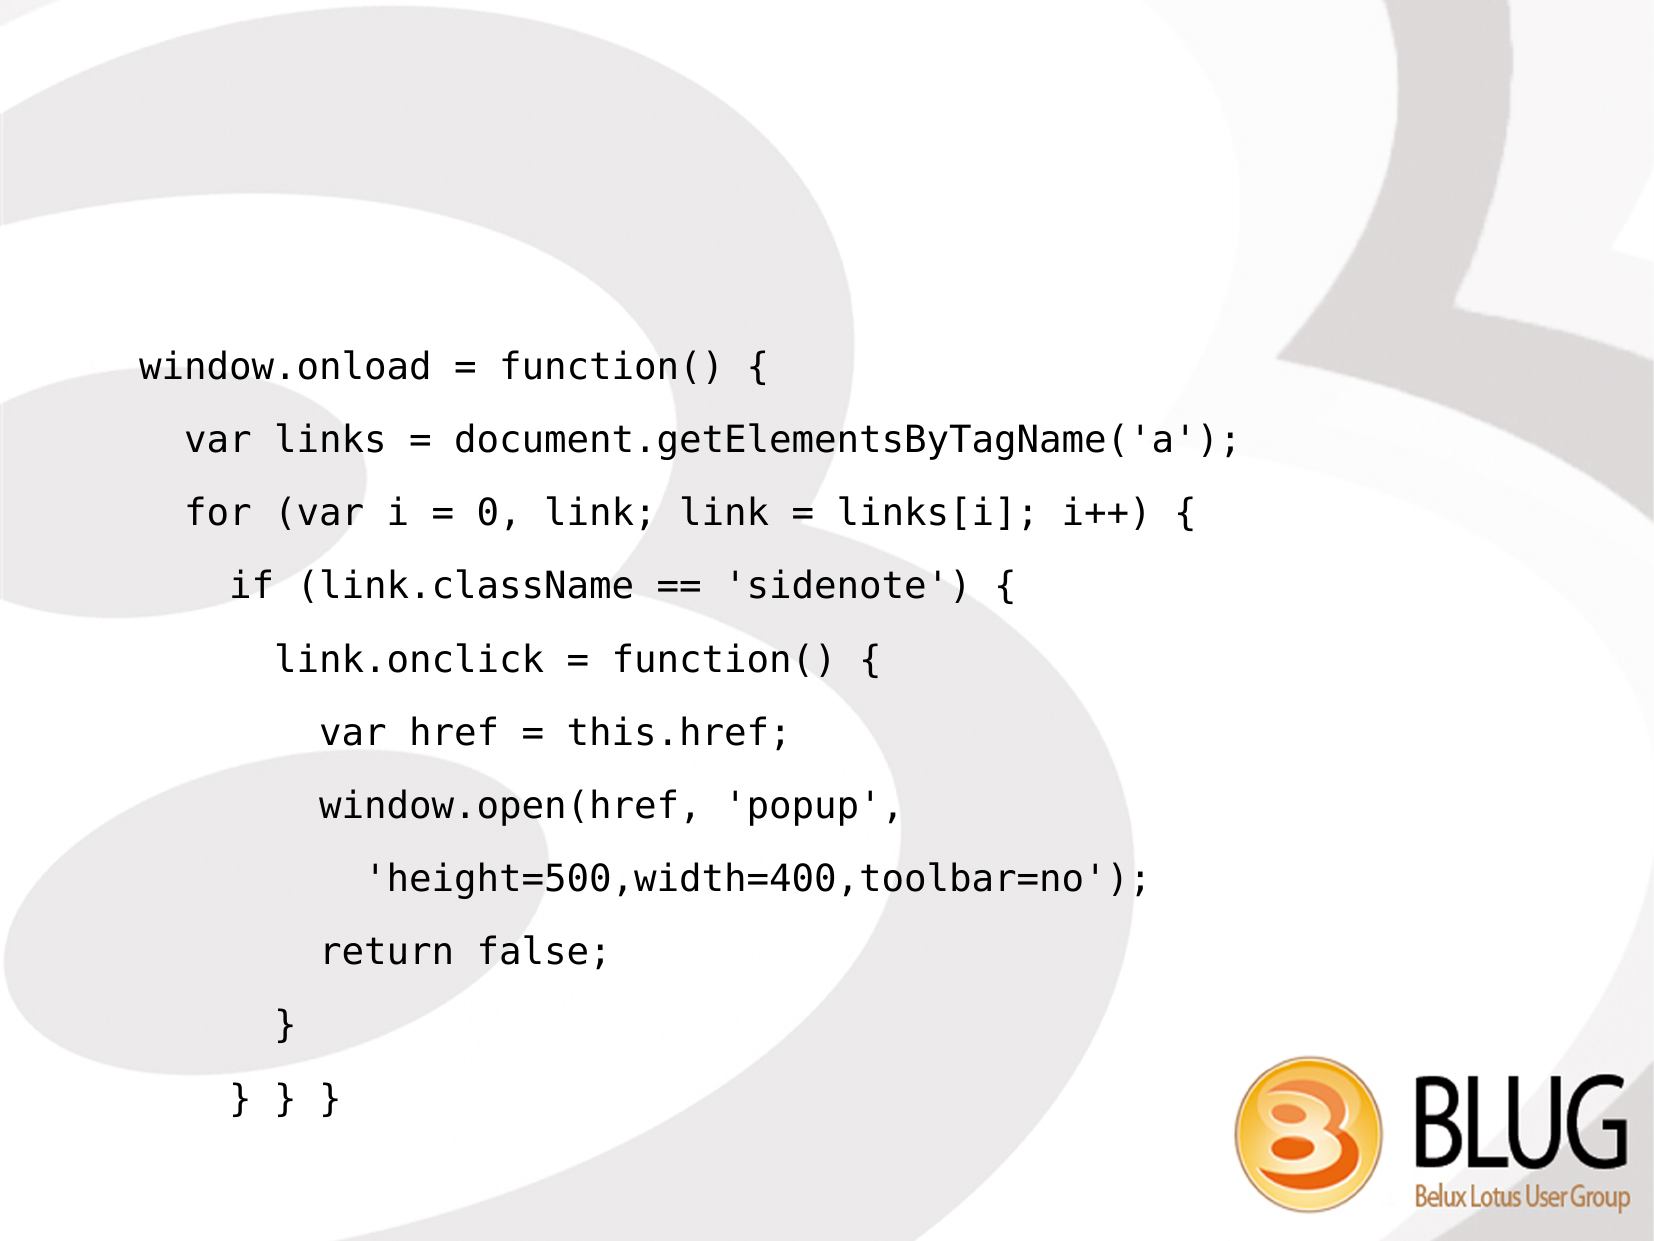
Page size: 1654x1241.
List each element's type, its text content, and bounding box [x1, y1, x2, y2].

list window.onload = function() { var links = document.getElementsByTagName('a'); for (var i = 0, link; link = links[i]; i++) { if (link.className == 'sidenote') { link.onclick = function() { var href = this.href; window.open(href, 'popup', 'height=500,width=400,toolbar=no'); return false; } } } } [121, 344, 1534, 1126]
picture [0, 0, 1654, 1241]
